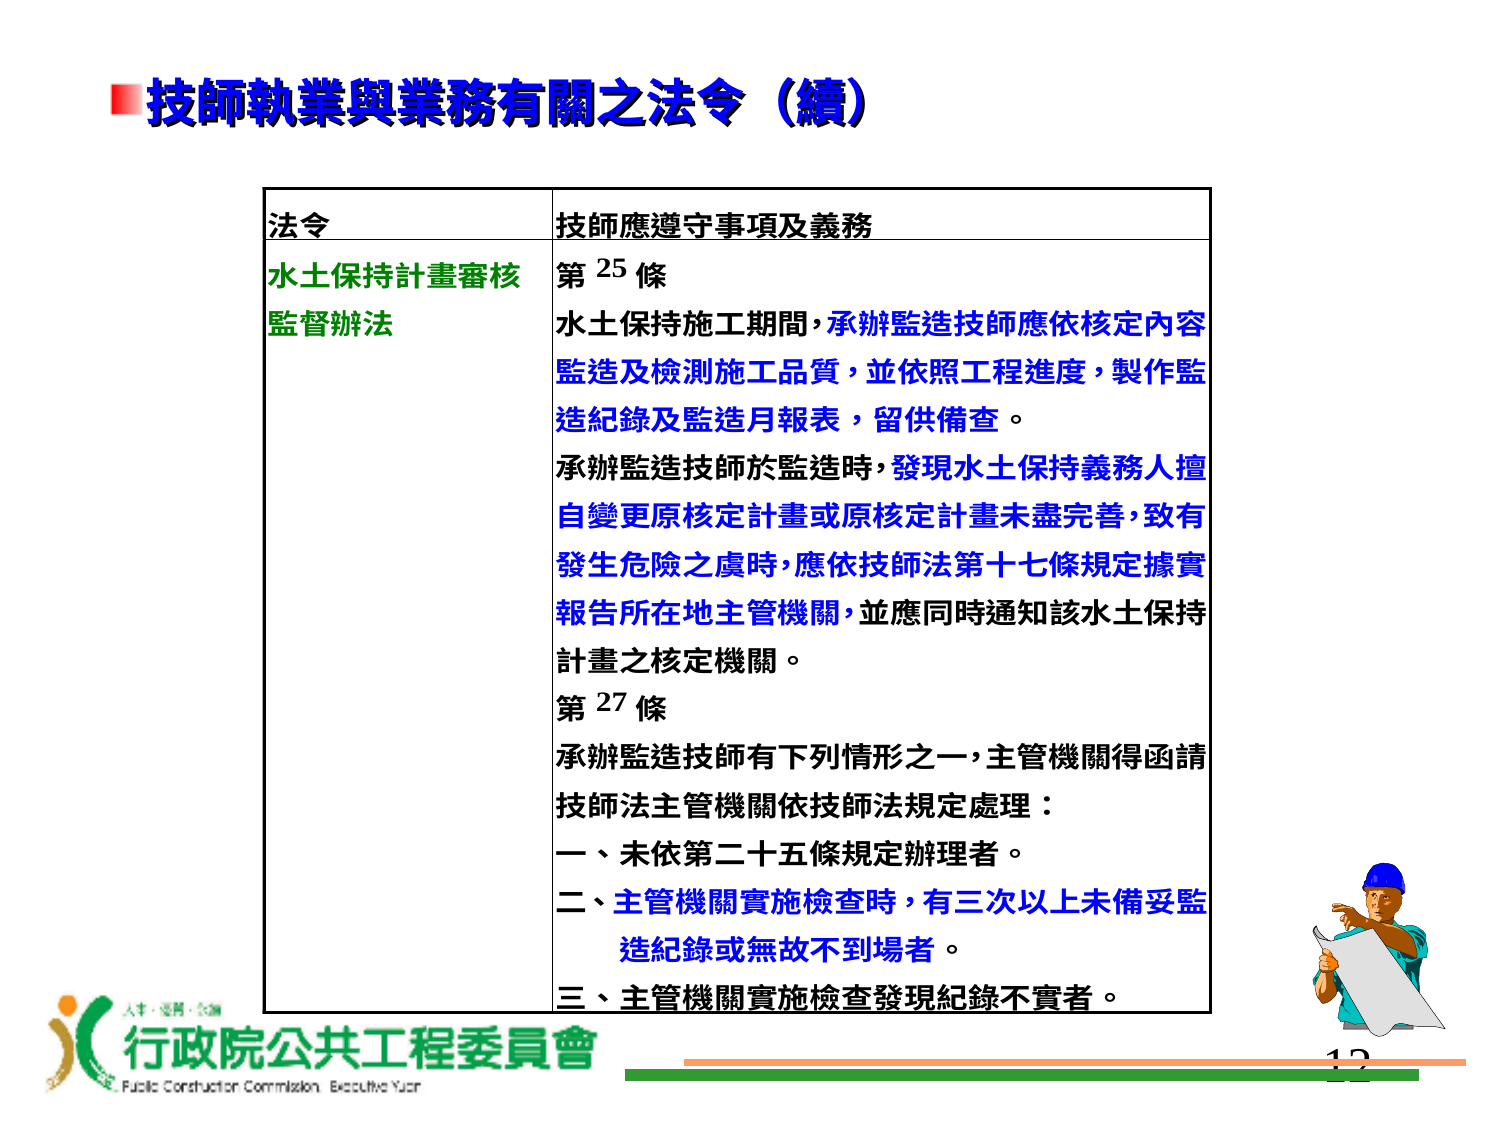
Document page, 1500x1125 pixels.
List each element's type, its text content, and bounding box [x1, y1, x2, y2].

text_box 技師執業與業務有關之法令（續） [94, 62, 922, 138]
picture [109, 82, 146, 119]
chart [1312, 862, 1447, 1038]
chart [262, 187, 1213, 1051]
